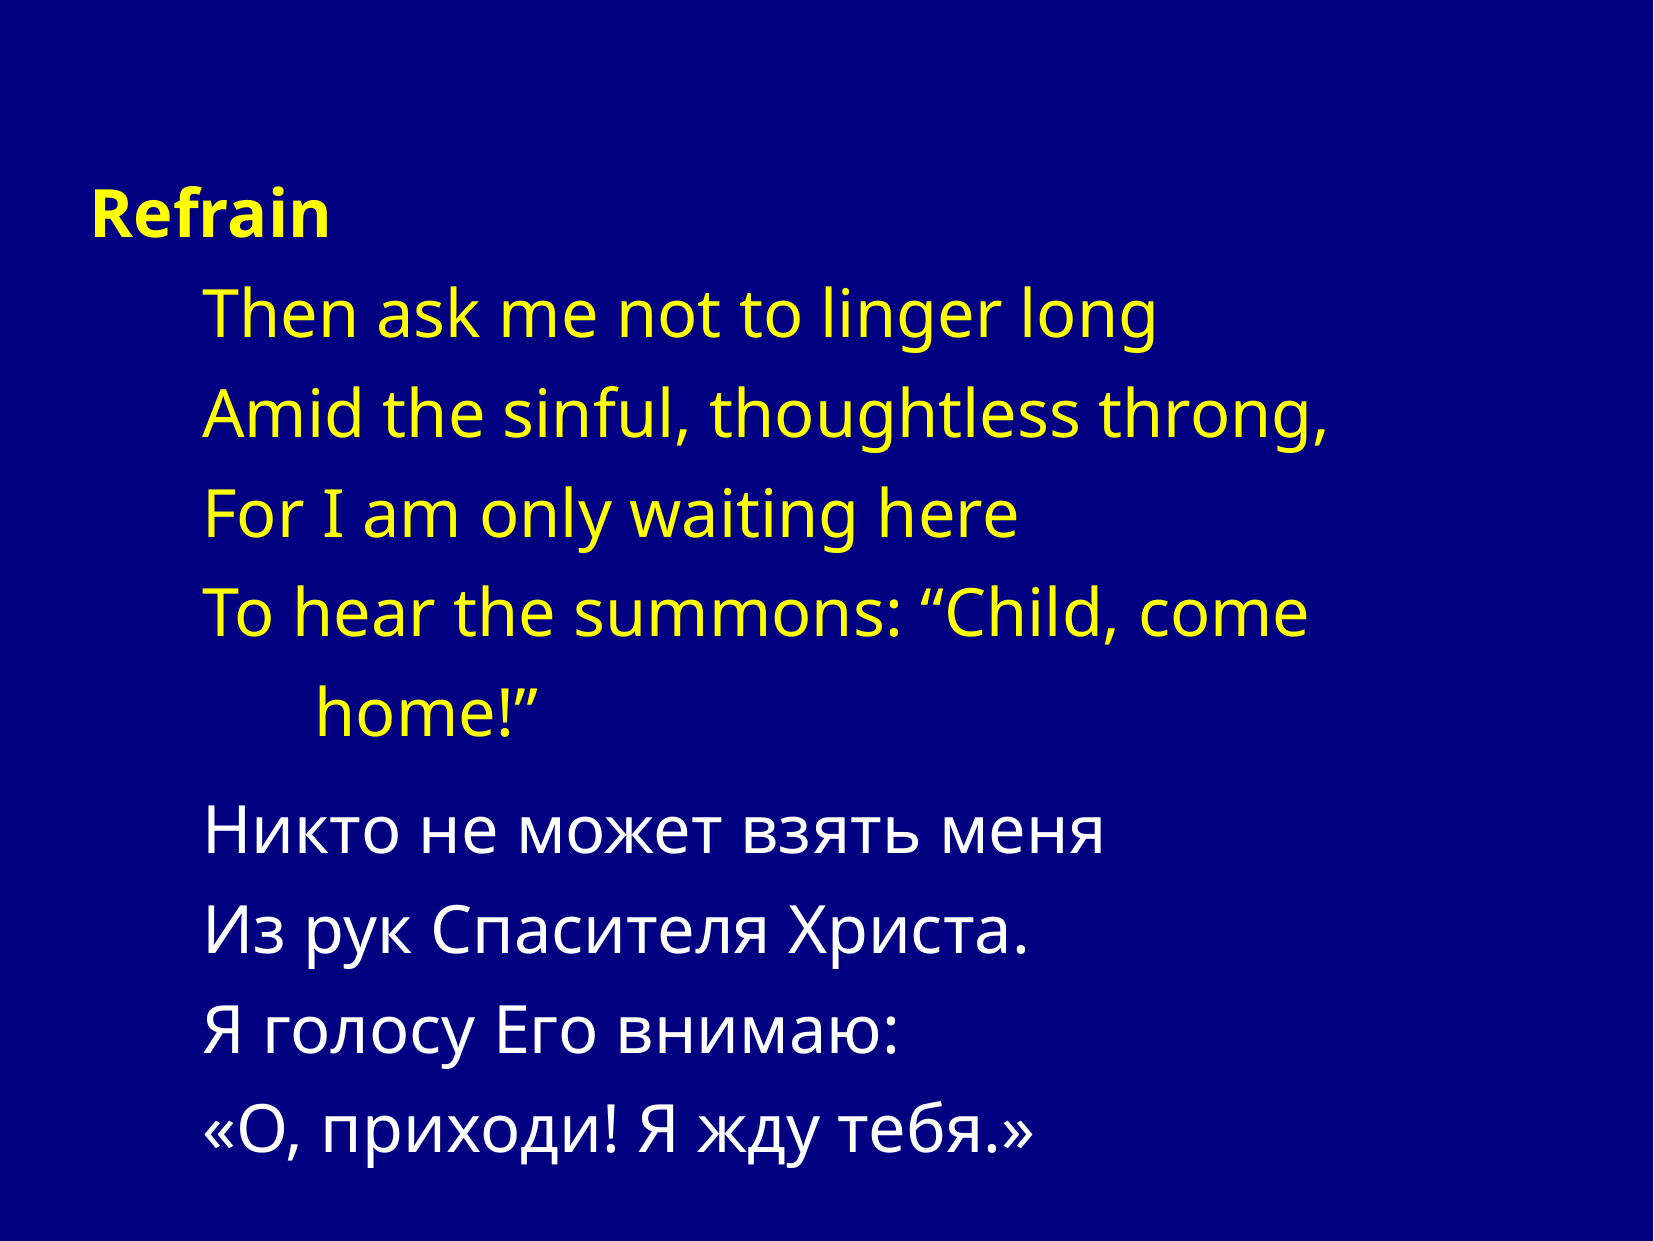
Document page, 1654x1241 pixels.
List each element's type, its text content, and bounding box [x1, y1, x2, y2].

text_box Refrain Then ask me not to linger long Amid the sinful, thoughtless throng, For I am only waiting here To hear the summons: “Child, come home!” [75, 150, 1576, 638]
text_box Никто не может взять меня Из рук Спасителя Христа. Я голосу Его внимаю: «О, приходи! Я жду тебя.» [75, 675, 1576, 1163]
